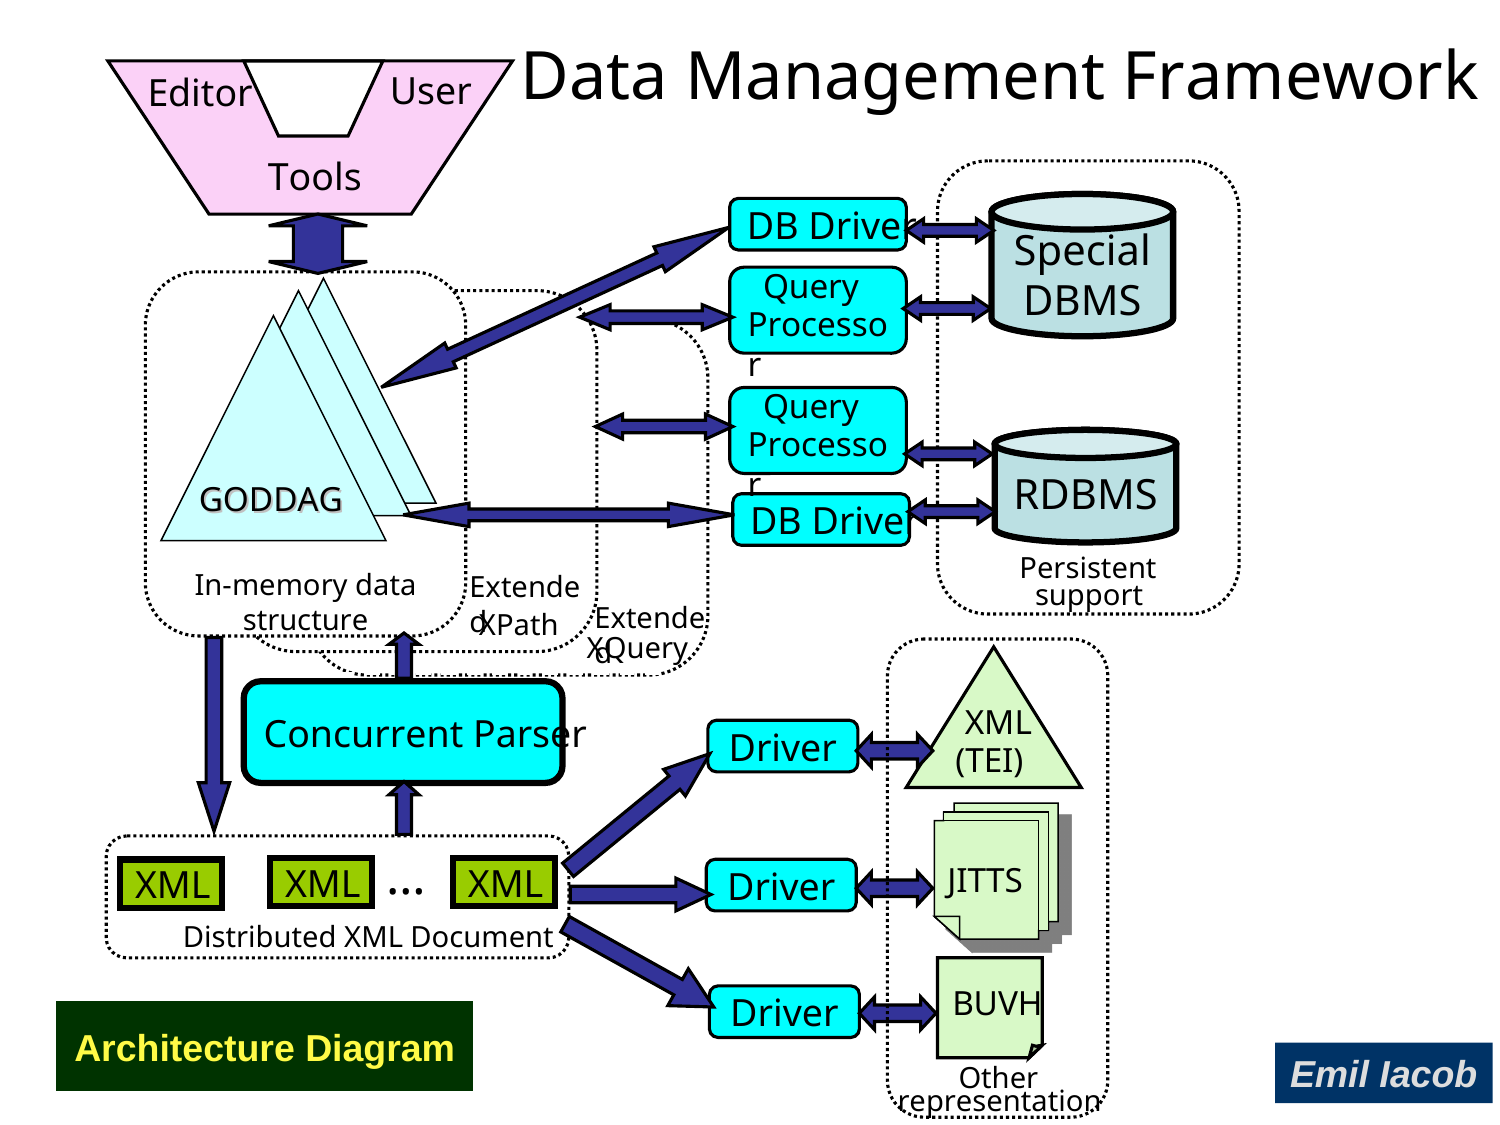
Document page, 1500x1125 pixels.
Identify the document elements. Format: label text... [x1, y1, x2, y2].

text_box Data Management Framework [505, 24, 1495, 121]
text_box Concurrent Parser [243, 681, 563, 783]
text_box [145, 60, 748, 679]
text_box XML [453, 857, 555, 907]
text_box Extended [579, 592, 735, 678]
text_box Processor [732, 415, 911, 511]
text_box DB Driver [818, 511, 833, 531]
text_box In-memory data structure [179, 558, 432, 645]
text_box [904, 442, 993, 466]
text_box DB Driver [757, 511, 772, 531]
text_box Query [748, 257, 927, 314]
text_box [859, 996, 936, 1030]
text_box [903, 296, 991, 321]
text_box [906, 218, 994, 243]
text_box (TEI) [940, 731, 1077, 787]
text_box XML [969, 724, 978, 731]
text_box Extended [454, 560, 610, 647]
text_box [570, 878, 712, 911]
text_box GODDAG [183, 470, 358, 526]
text_box XML [120, 859, 222, 908]
text_box … [371, 836, 441, 910]
text_box [198, 637, 230, 832]
text_box Architecture Diagram [57, 1001, 473, 1091]
text_box XQuery [571, 621, 713, 673]
text_box XML [270, 857, 371, 907]
text_box Special DBMS [991, 213, 1174, 337]
text_box Persistent [1004, 542, 1215, 593]
text_box User [374, 59, 505, 120]
text_box Distributed XML Document [168, 910, 569, 961]
text_box Processor [732, 295, 911, 391]
text_box [856, 733, 1082, 788]
text_box Driver [707, 720, 858, 772]
text_box [964, 646, 1023, 693]
text_box RDBMS [994, 445, 1177, 542]
text_box XML [1002, 715, 1008, 731]
text_box Query [748, 378, 927, 434]
text_box Other [943, 1051, 1188, 1102]
text_box BUVH [937, 957, 1043, 1058]
text_box JITTS [932, 851, 1090, 907]
text_box [934, 907, 1059, 940]
text_box [934, 803, 1059, 851]
text_box Driver [709, 985, 860, 1038]
text_box [856, 871, 933, 905]
text_box [560, 916, 714, 1008]
text_box DB Driver [732, 511, 910, 546]
text_box XML [990, 715, 996, 731]
text_box [107, 60, 132, 98]
text_box Driver [706, 859, 857, 911]
text_box support [1020, 568, 1218, 620]
text_box Editor [132, 60, 274, 122]
text_box Tools [253, 145, 385, 206]
text_box [388, 781, 419, 835]
text_box DB Driver [729, 198, 907, 250]
text_box XML [949, 693, 1076, 731]
text_box [562, 753, 710, 877]
text_box Emil Iacob [1275, 1042, 1493, 1104]
text_box [941, 718, 949, 731]
text_box representations [882, 1074, 1118, 1125]
text_box [907, 499, 996, 524]
